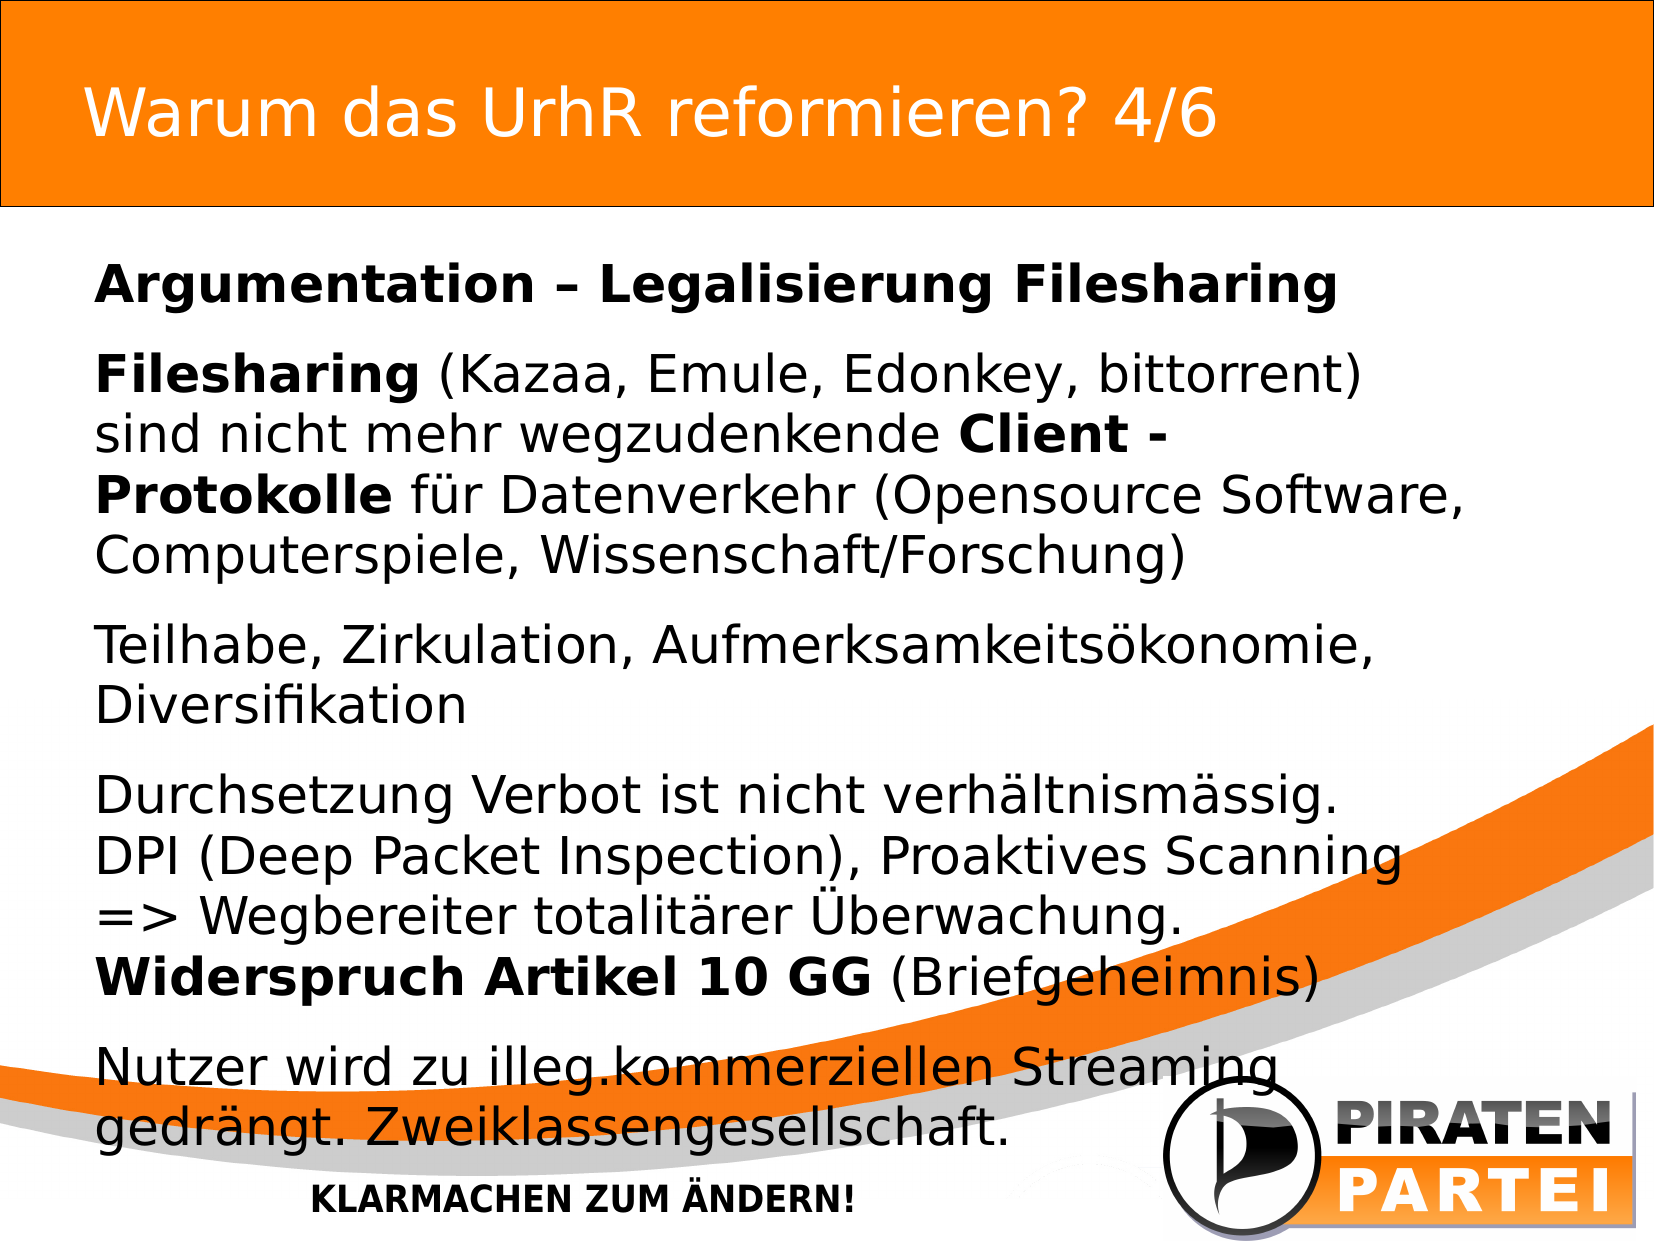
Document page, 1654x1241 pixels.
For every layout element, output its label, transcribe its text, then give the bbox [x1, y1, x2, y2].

title Warum das UrhR reformieren? 4/6 [82, 56, 1571, 170]
picture [1495, 699, 1654, 1241]
list Argumentation – Legalisierung Filesharing Filesharing (Kazaa, Emule, Edonkey, bittorrent) sind nicht mehr wegzudenkende Client - Protokolle für Datenverkehr (Opensource Software, Computerspiele, Wissenschaft/Forschung) Teilhabe, Zirkulation, Aufmerksamkeitsökonomie, Diversifikation Durchsetzung Verbot ist nicht verhältnismässig. DPI (Deep Packet Inspection), Proaktives Scanning => Wegbereiter totalitärer Überwachung. Widerspruch Artikel 10 GG (Briefgeheimnis) Nutzer wird zu illeg.kommerziellen Streaming gedrängt. Zweiklassengesellschaft. [5, 236, 1495, 1241]
picture [0, 699, 5, 1199]
